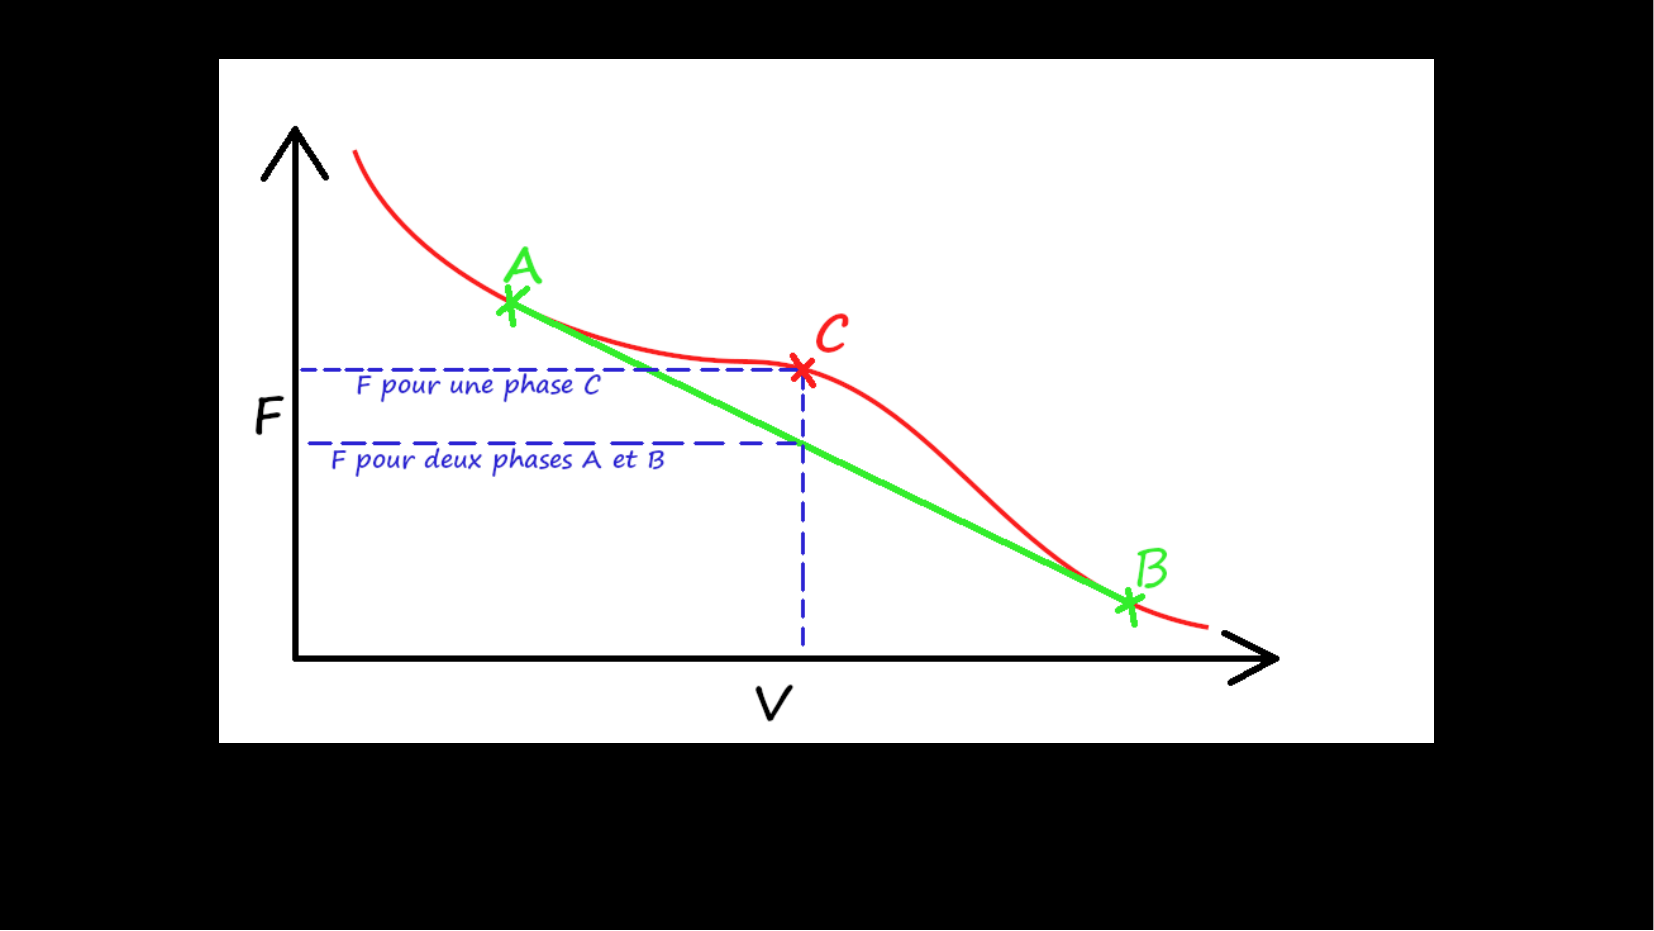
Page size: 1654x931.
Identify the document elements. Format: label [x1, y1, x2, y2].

picture [219, 59, 1434, 743]
